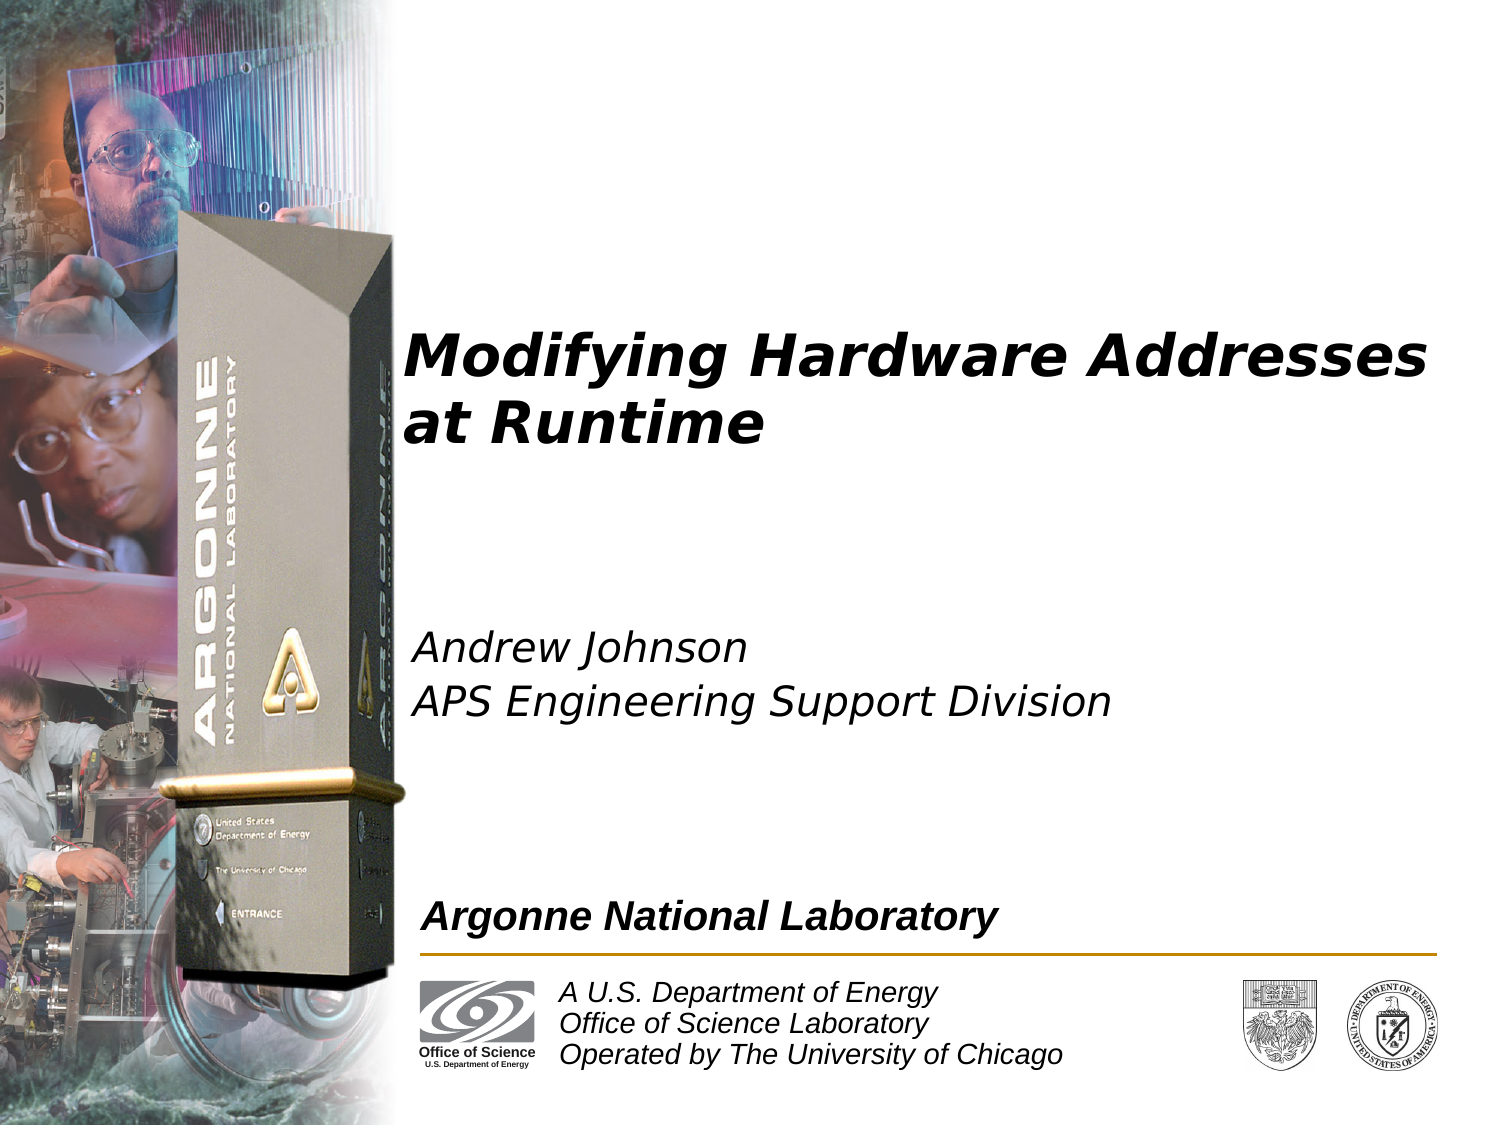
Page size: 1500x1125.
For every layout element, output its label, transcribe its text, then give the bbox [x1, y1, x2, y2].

picture [0, 0, 413, 1125]
picture [1347, 980, 1438, 1071]
title Modifying Hardware Addresses at Runtime [403, 323, 1462, 457]
subtitle Andrew Johnson APS Engineering Support Division [412, 487, 1425, 863]
picture [1243, 980, 1317, 1071]
